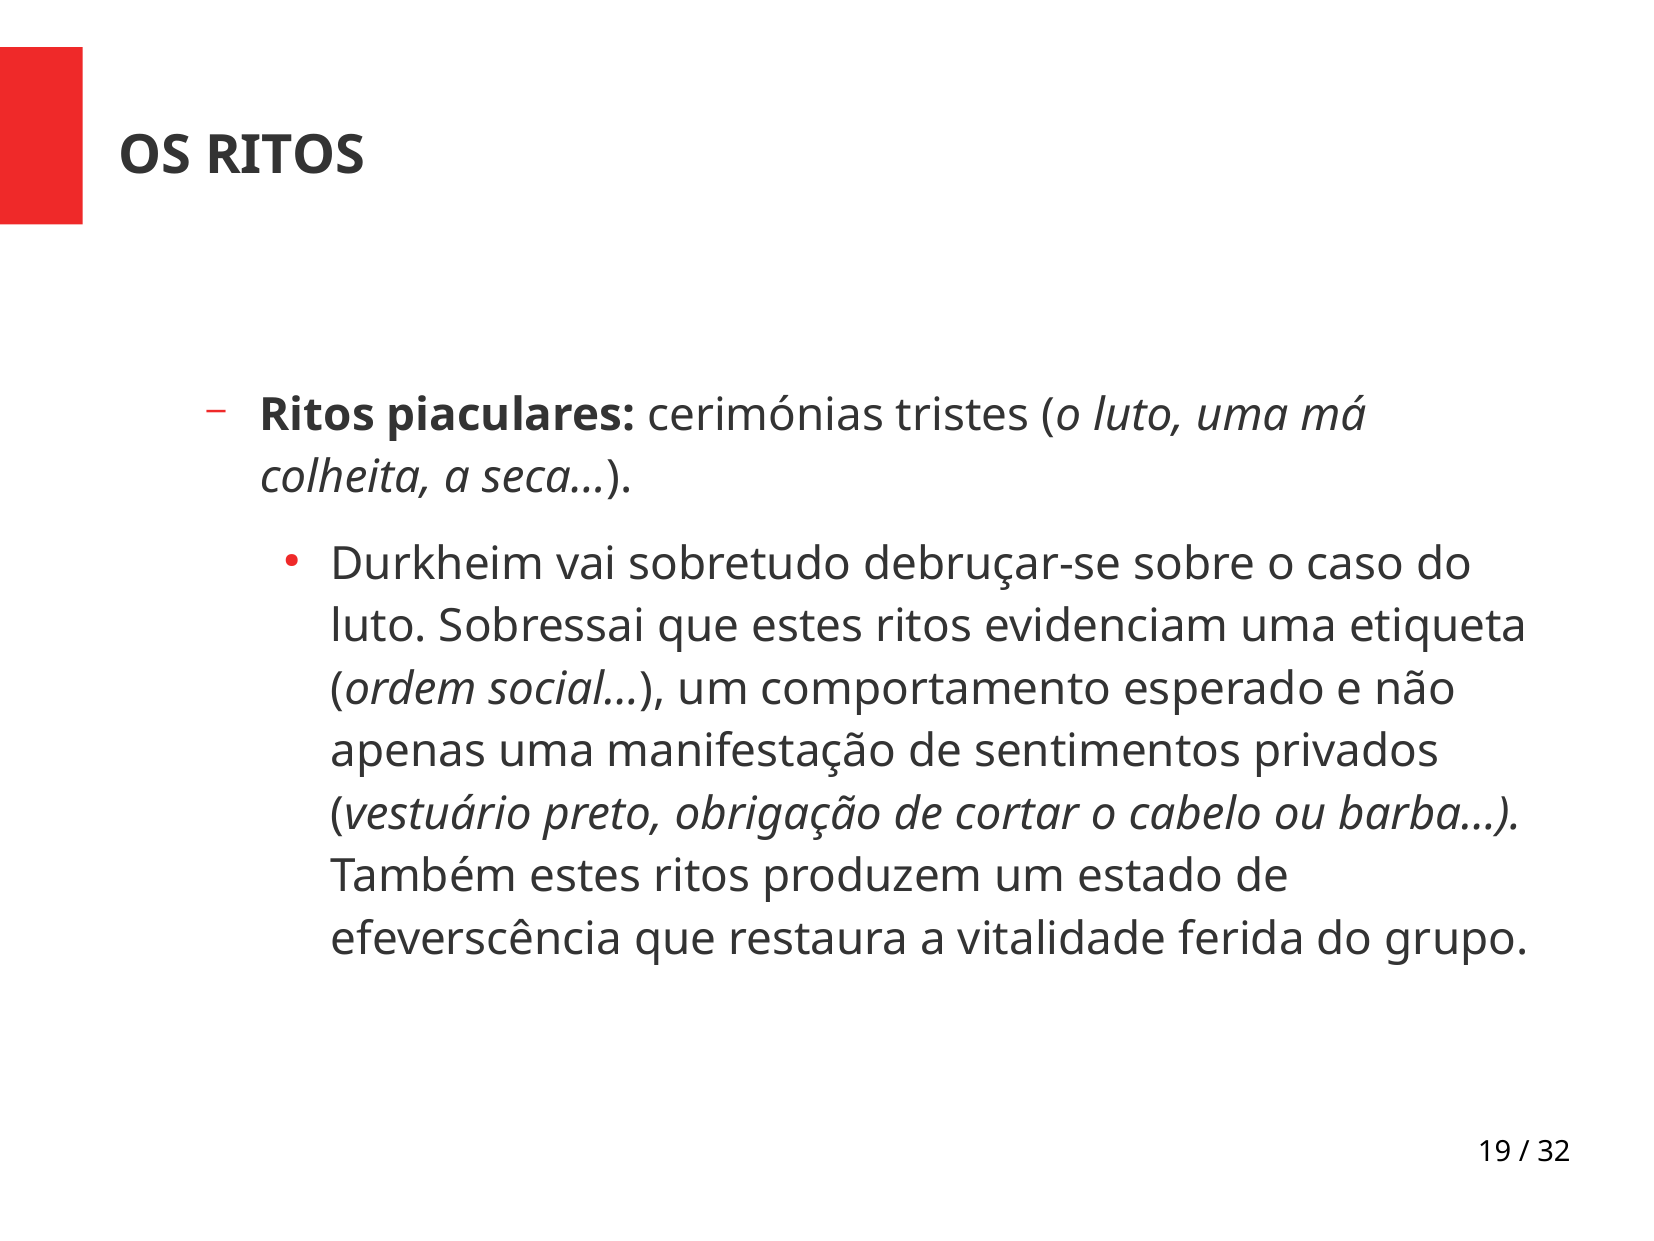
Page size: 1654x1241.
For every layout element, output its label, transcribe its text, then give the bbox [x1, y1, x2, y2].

title OS RITOS [118, 49, 1571, 257]
list Ritos piaculares: cerimónias tristes (o luto, uma má colheita, a seca…). Durkheim vai sobretudo debruçar-se sobre o caso do luto. Sobressai que estes ritos evidenciam uma etiqueta (ordem social…), um comportamento esperado e não apenas uma manifestação de sentimentos privados (vestuário preto, obrigação de cortar o cabelo ou barba…). Também estes ritos produzem um estado de efeverscência que restaura a vitalidade ferida do grupo. [118, 295, 1536, 1015]
